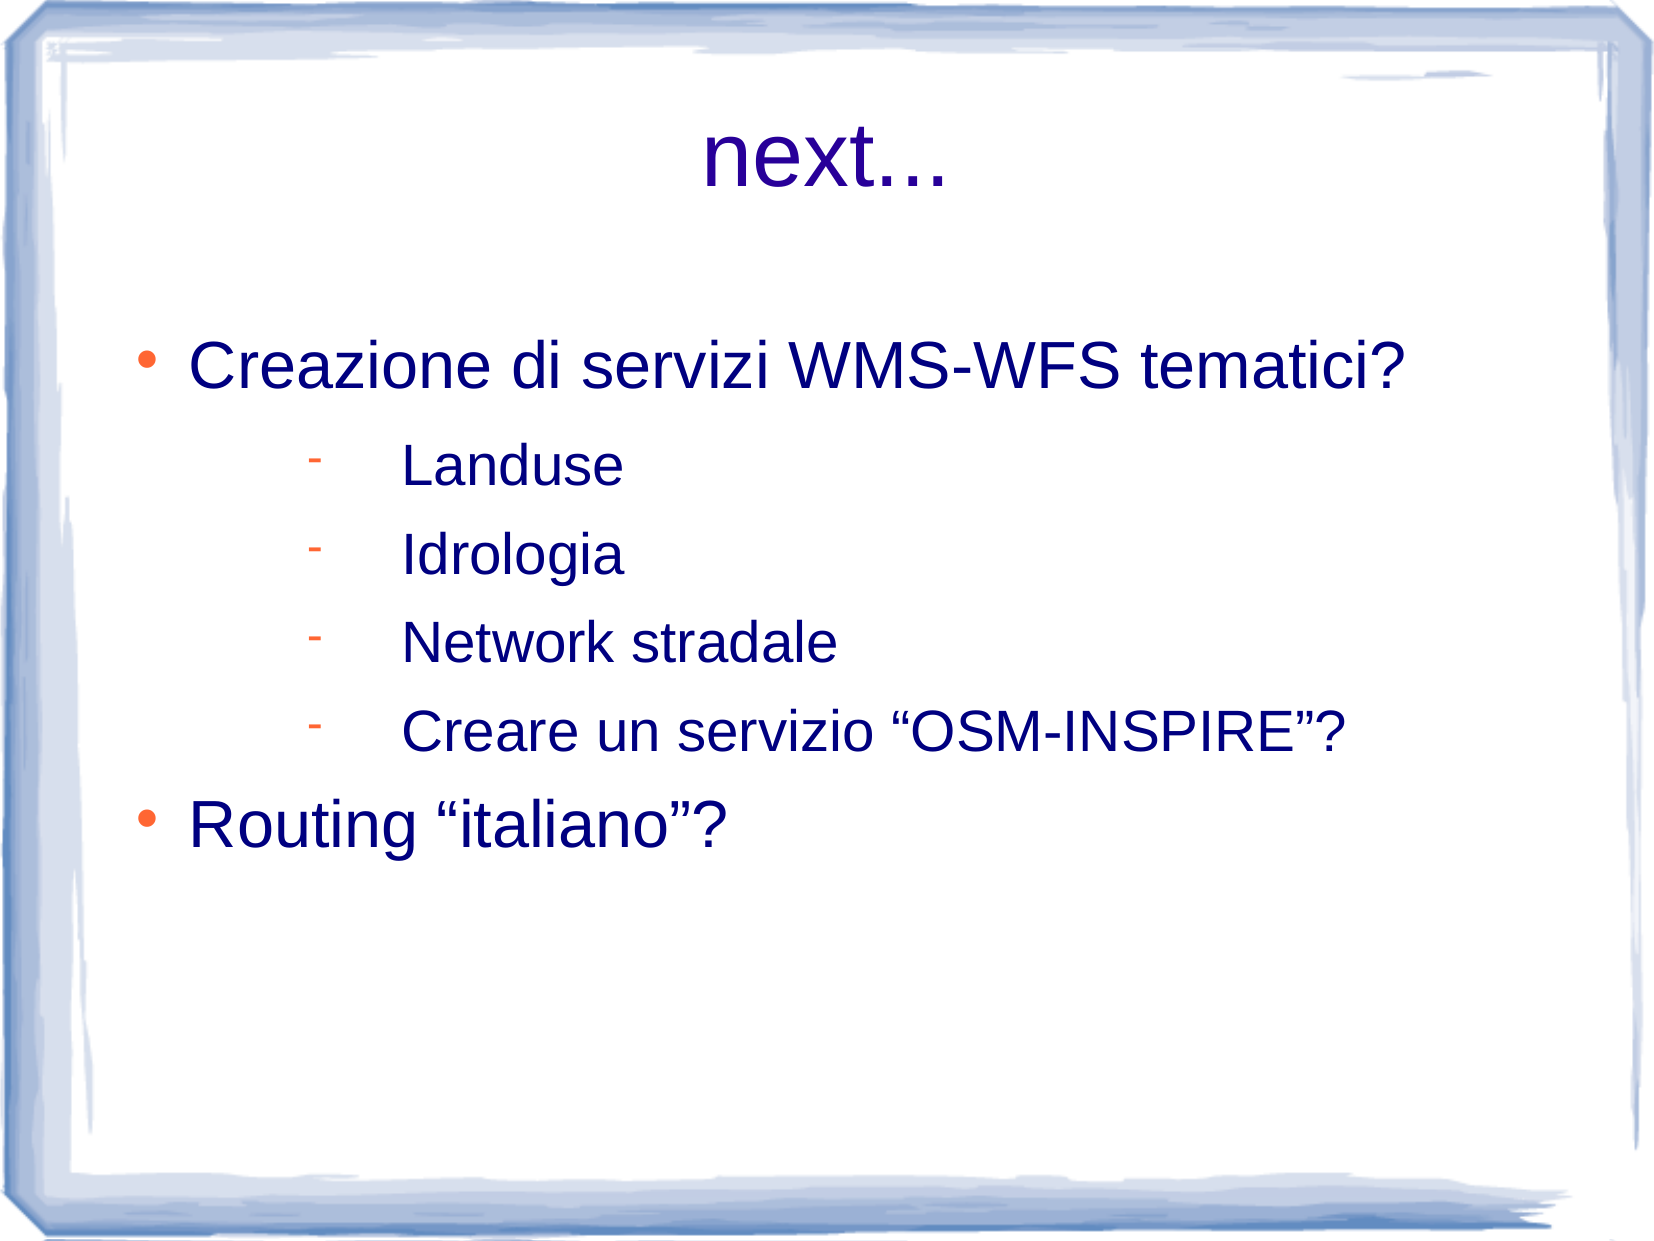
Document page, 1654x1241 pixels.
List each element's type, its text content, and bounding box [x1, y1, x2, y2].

list Creazione di servizi WMS-WFS tematici? Landuse Idrologia Network stradale Creare un servizio “OSM-INSPIRE”? Routing “italiano”? [118, 324, 1571, 1129]
title next... [82, 56, 1571, 249]
picture [0, 0, 1654, 1241]
